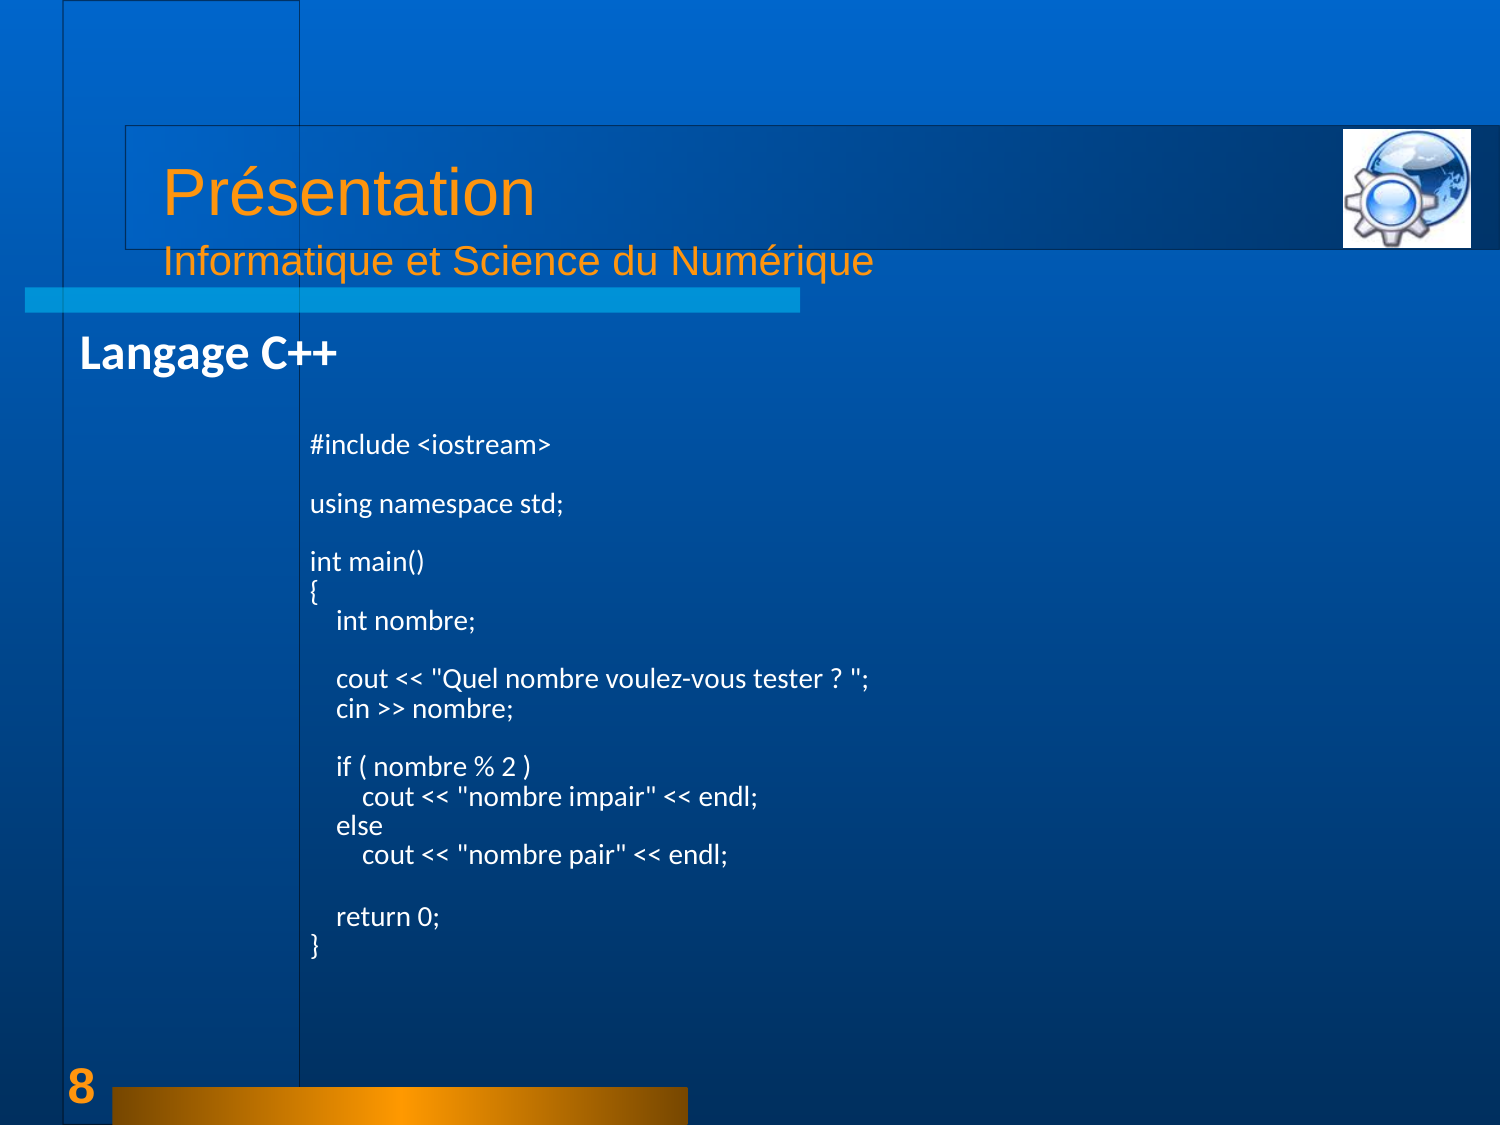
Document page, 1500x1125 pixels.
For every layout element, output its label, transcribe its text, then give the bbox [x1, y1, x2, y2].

text_box Langage C++ [64, 325, 1335, 508]
picture [1343, 129, 1471, 248]
text_box #include <iostream> using namespace std; int main() { int nombre; cout << "Quel nombre voulez-vous tester ? "; cin >> nombre; if ( nombre % 2 ) cout << "nombre impair" << endl; else cout << "nombre pair" << endl; return 0; } [295, 425, 1063, 1077]
